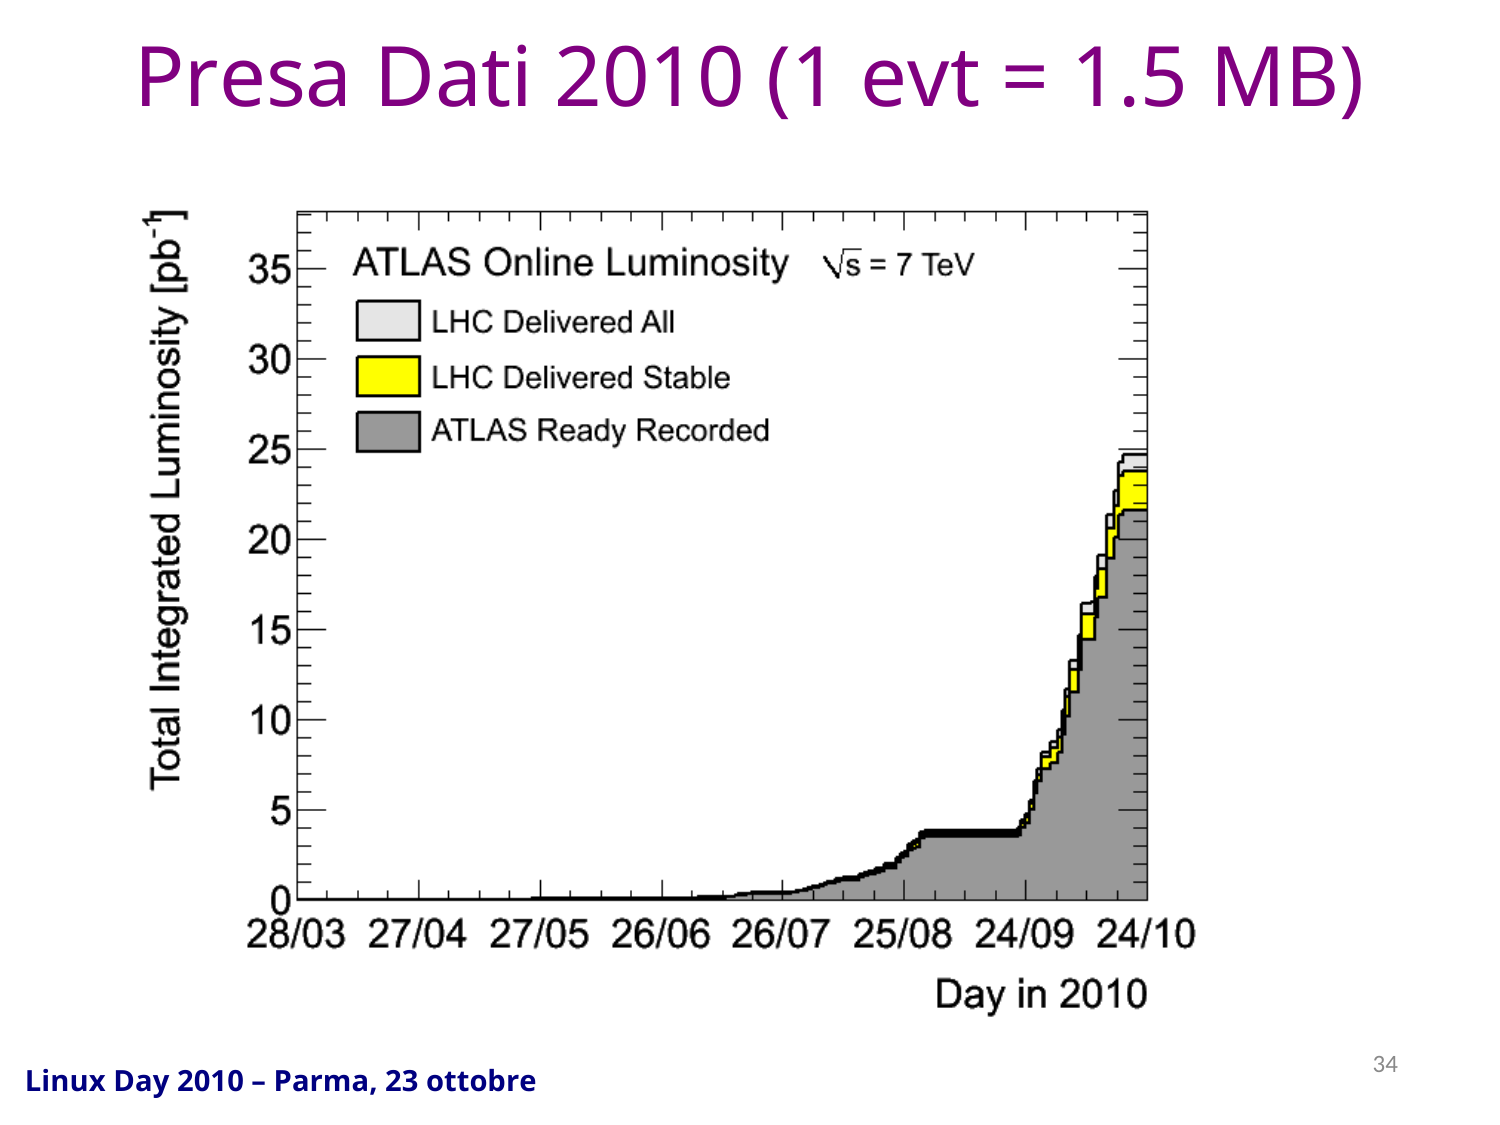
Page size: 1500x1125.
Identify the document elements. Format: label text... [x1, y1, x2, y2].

text_box Presa Dati 2010 (1 evt = 1.5 MB)‏ [41, 0, 1459, 132]
picture [132, 169, 1313, 1029]
